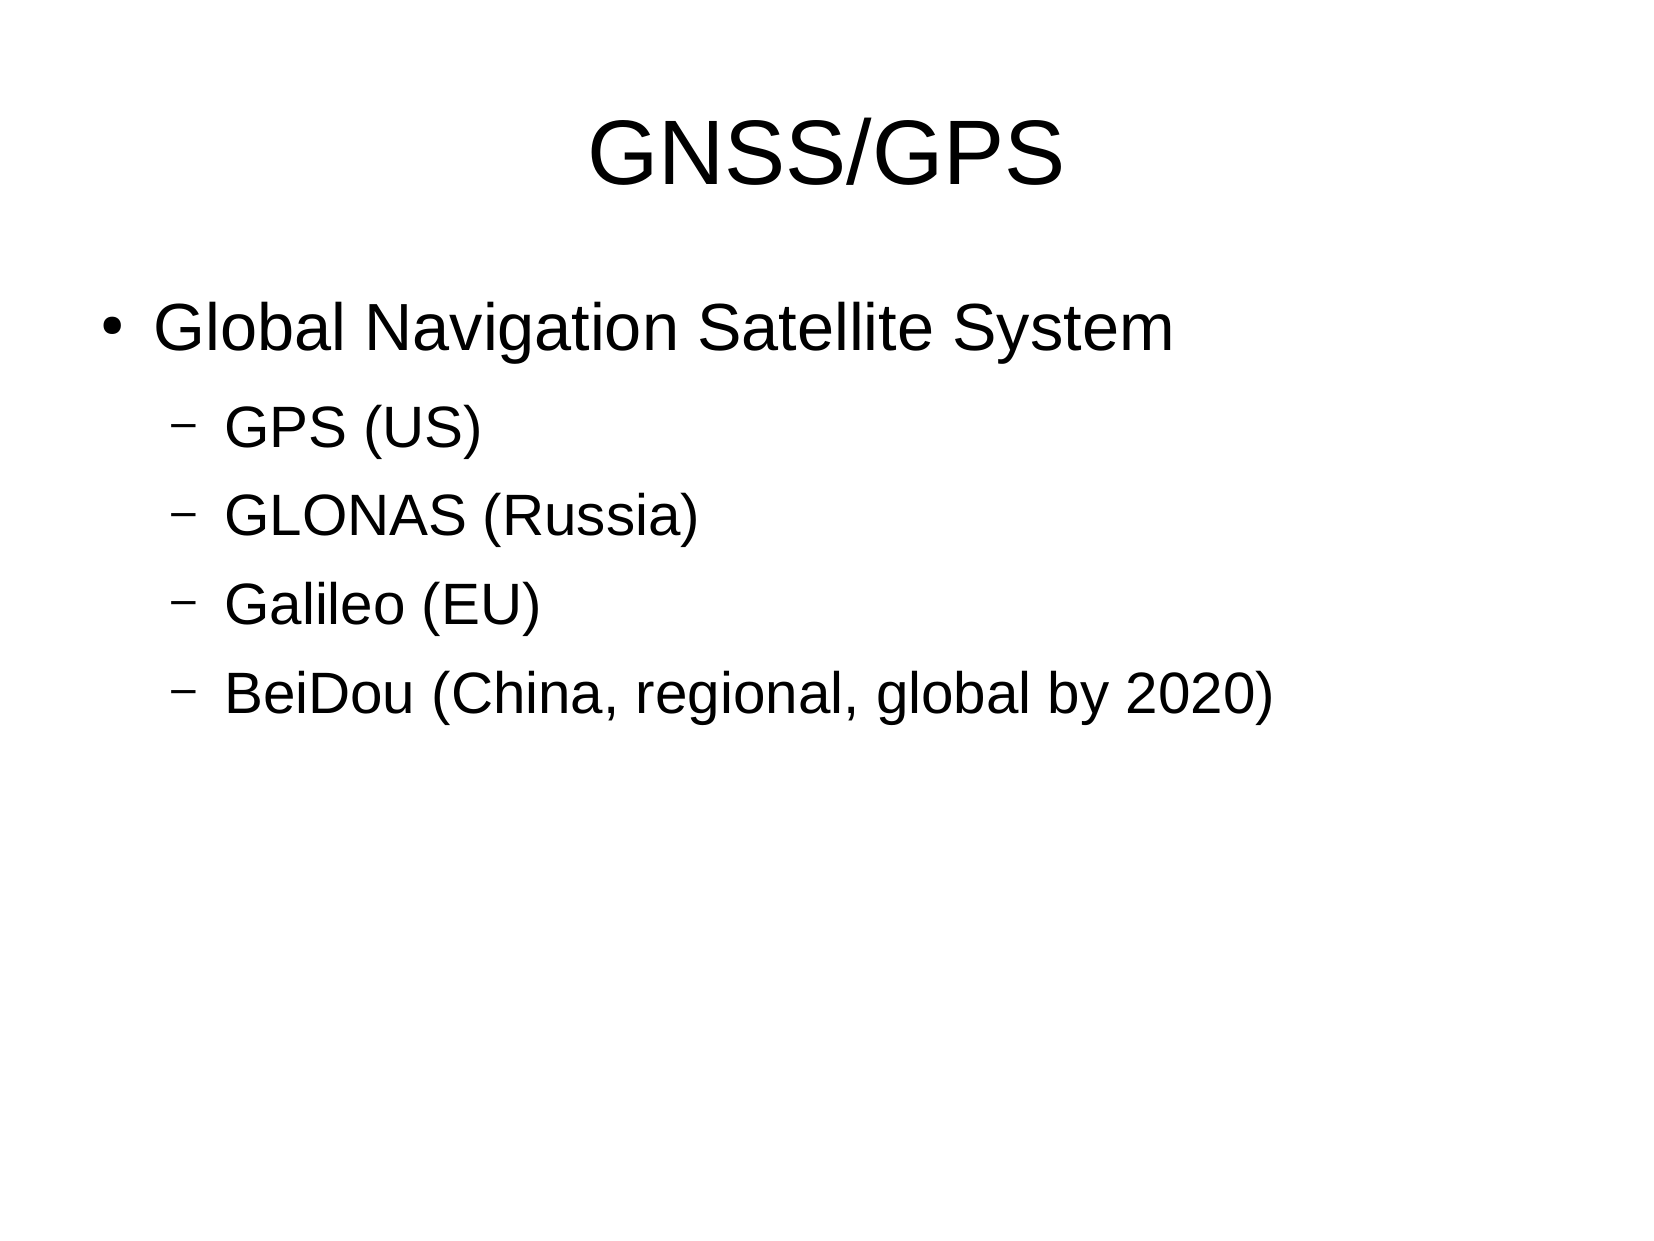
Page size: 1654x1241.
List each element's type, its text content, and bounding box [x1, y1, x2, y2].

title GNSS/GPS [82, 49, 1571, 257]
list Global Navigation Satellite System GPS (US) GLONAS (Russia) Galileo (EU) BeiDou (China, regional, global by 2020) [82, 290, 1571, 1010]
